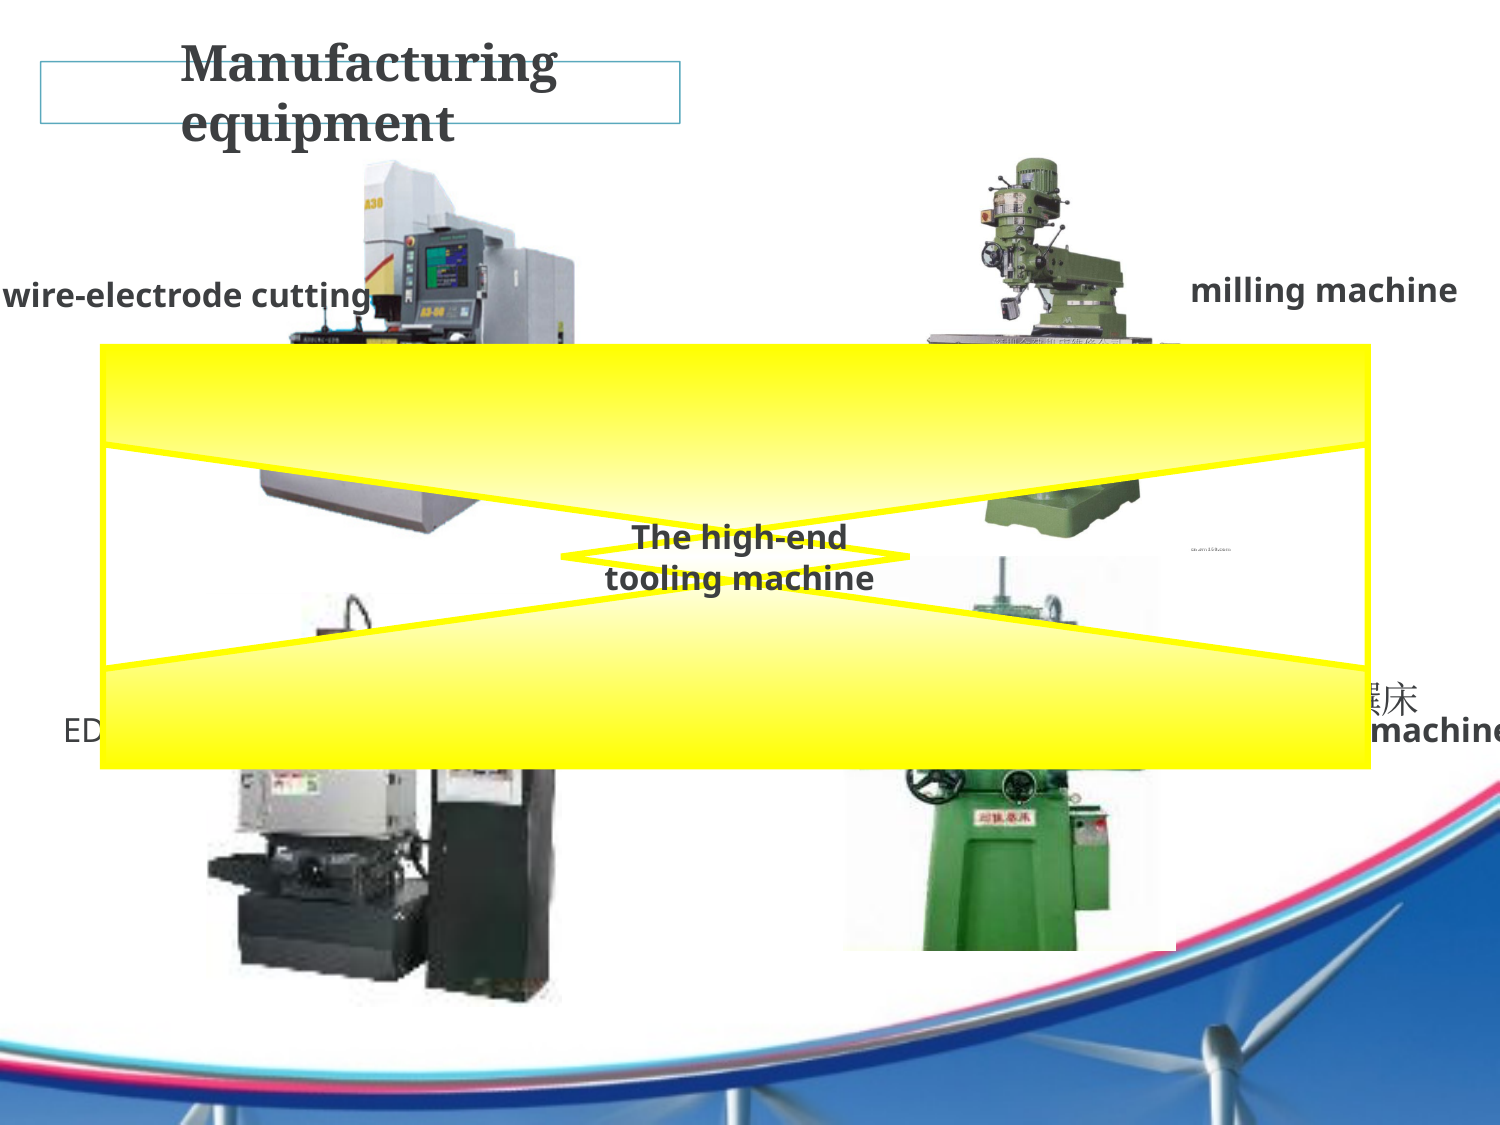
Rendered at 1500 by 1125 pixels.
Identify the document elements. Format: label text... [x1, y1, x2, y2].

picture [708, 578, 715, 584]
text_box The high-end tooling machine [103, 346, 1368, 767]
text_box 鐉床 [1368, 668, 1435, 701]
picture [658, 534, 664, 542]
picture [667, 572, 672, 590]
picture [813, 534, 819, 543]
picture [791, 572, 804, 590]
text_box Manufacturing equipment [48, 24, 691, 160]
text_box grinding machine [1368, 701, 1500, 757]
picture [714, 530, 725, 534]
picture [761, 576, 777, 584]
text_box milling machine [1175, 262, 1483, 317]
text_box EDM [48, 701, 103, 757]
picture [781, 574, 787, 587]
picture [760, 445, 1367, 668]
picture [0, 0, 1500, 1125]
picture [104, 445, 703, 668]
picture [677, 573, 683, 588]
picture [719, 579, 729, 583]
picture [834, 535, 841, 545]
text_box EDM [87, 721, 100, 739]
picture [688, 575, 694, 587]
text_box wire-electrode cutting [0, 267, 389, 322]
